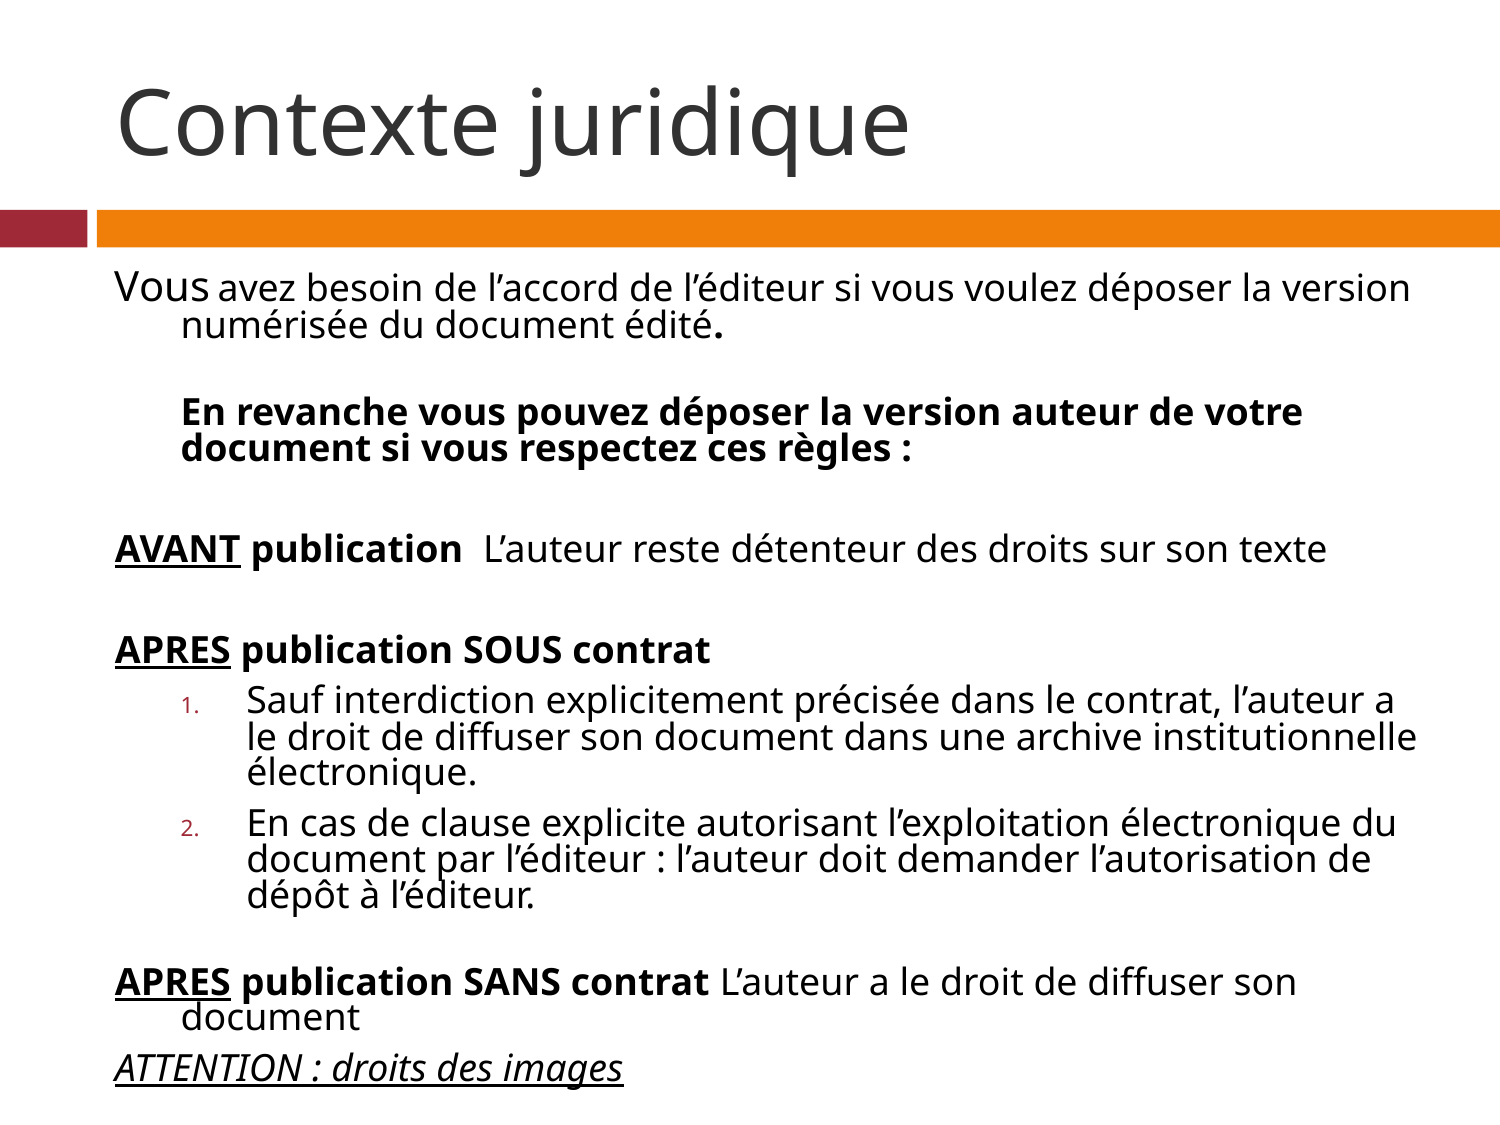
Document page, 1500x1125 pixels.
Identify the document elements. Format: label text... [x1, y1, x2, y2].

list Vous avez besoin de l’accord de l’éditeur si vous voulez déposer la version numérisée du document édité. En revanche vous pouvez déposer la version auteur de votre document si vous respectez ces règles : AVANT publication L’auteur reste détenteur des droits sur son texte APRES publication SOUS contrat Sauf interdiction explicitement précisée dans le contrat, l’auteur a le droit de diffuser son document dans une archive institutionnelle électronique. En cas de clause explicite autorisant l’exploitation électronique du document par l’éditeur : l’auteur doit demander l’autorisation de dépôt à l’éditeur. APRES publication SANS contrat L’auteur a le droit de diffuser son document ATTENTION : droits des images [99, 262, 1438, 1085]
title Contexte juridique [100, 37, 1438, 200]
